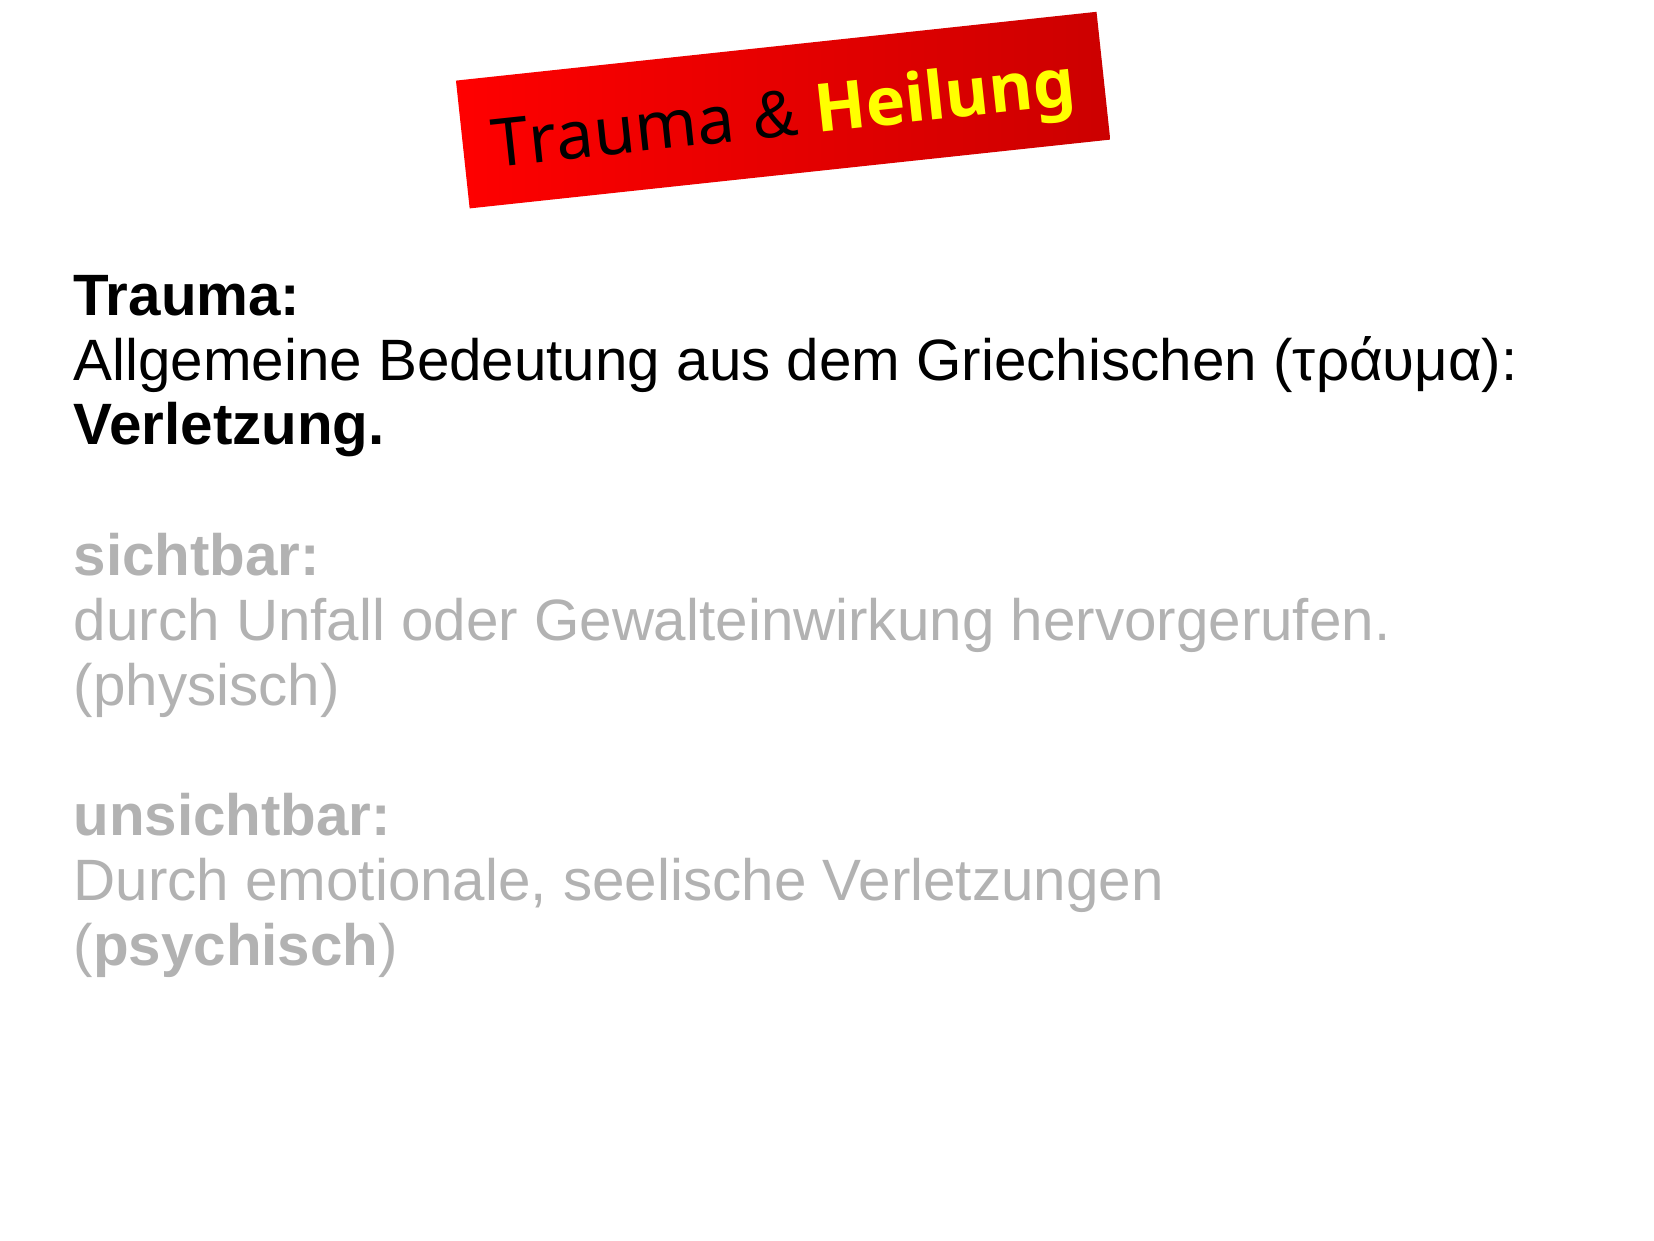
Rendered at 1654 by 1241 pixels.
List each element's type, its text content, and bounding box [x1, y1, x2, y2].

text_box Trauma: Allgemeine Bedeutung aus dem Griechischen (τράυμα): Verletzung. sichtbar: durch Unfall oder Gewalteinwirkung hervorgerufen. (physisch) unsichtbar: Durch emotionale, seelische Verletzungen (psychisch) [59, 254, 1536, 1241]
title Trauma & Heilung [455, 11, 1111, 209]
